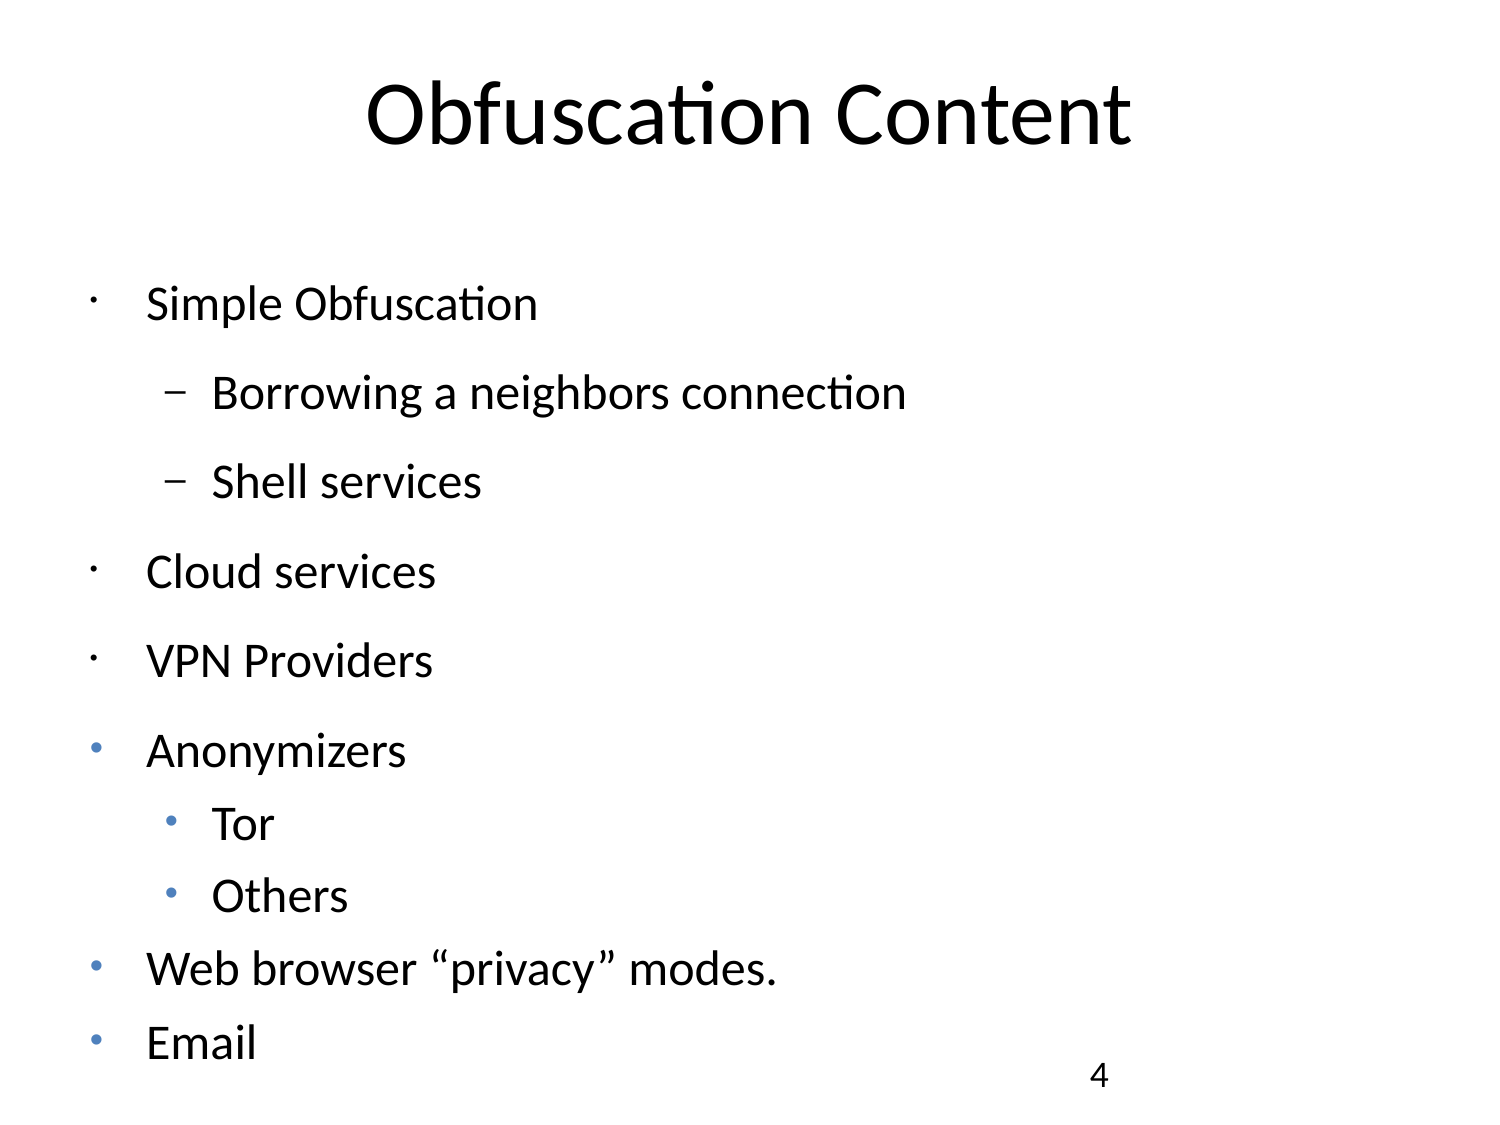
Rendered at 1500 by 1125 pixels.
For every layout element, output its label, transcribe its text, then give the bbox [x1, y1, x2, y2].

slide_number <number> [1074, 1042, 1425, 1103]
list Simple Obfuscation Borrowing a neighbors connection Shell services Cloud services VPN Providers Anonymizers Tor Others Web browser “privacy” modes. Email [75, 262, 1425, 1005]
title Obfuscation Content [75, 45, 1425, 233]
